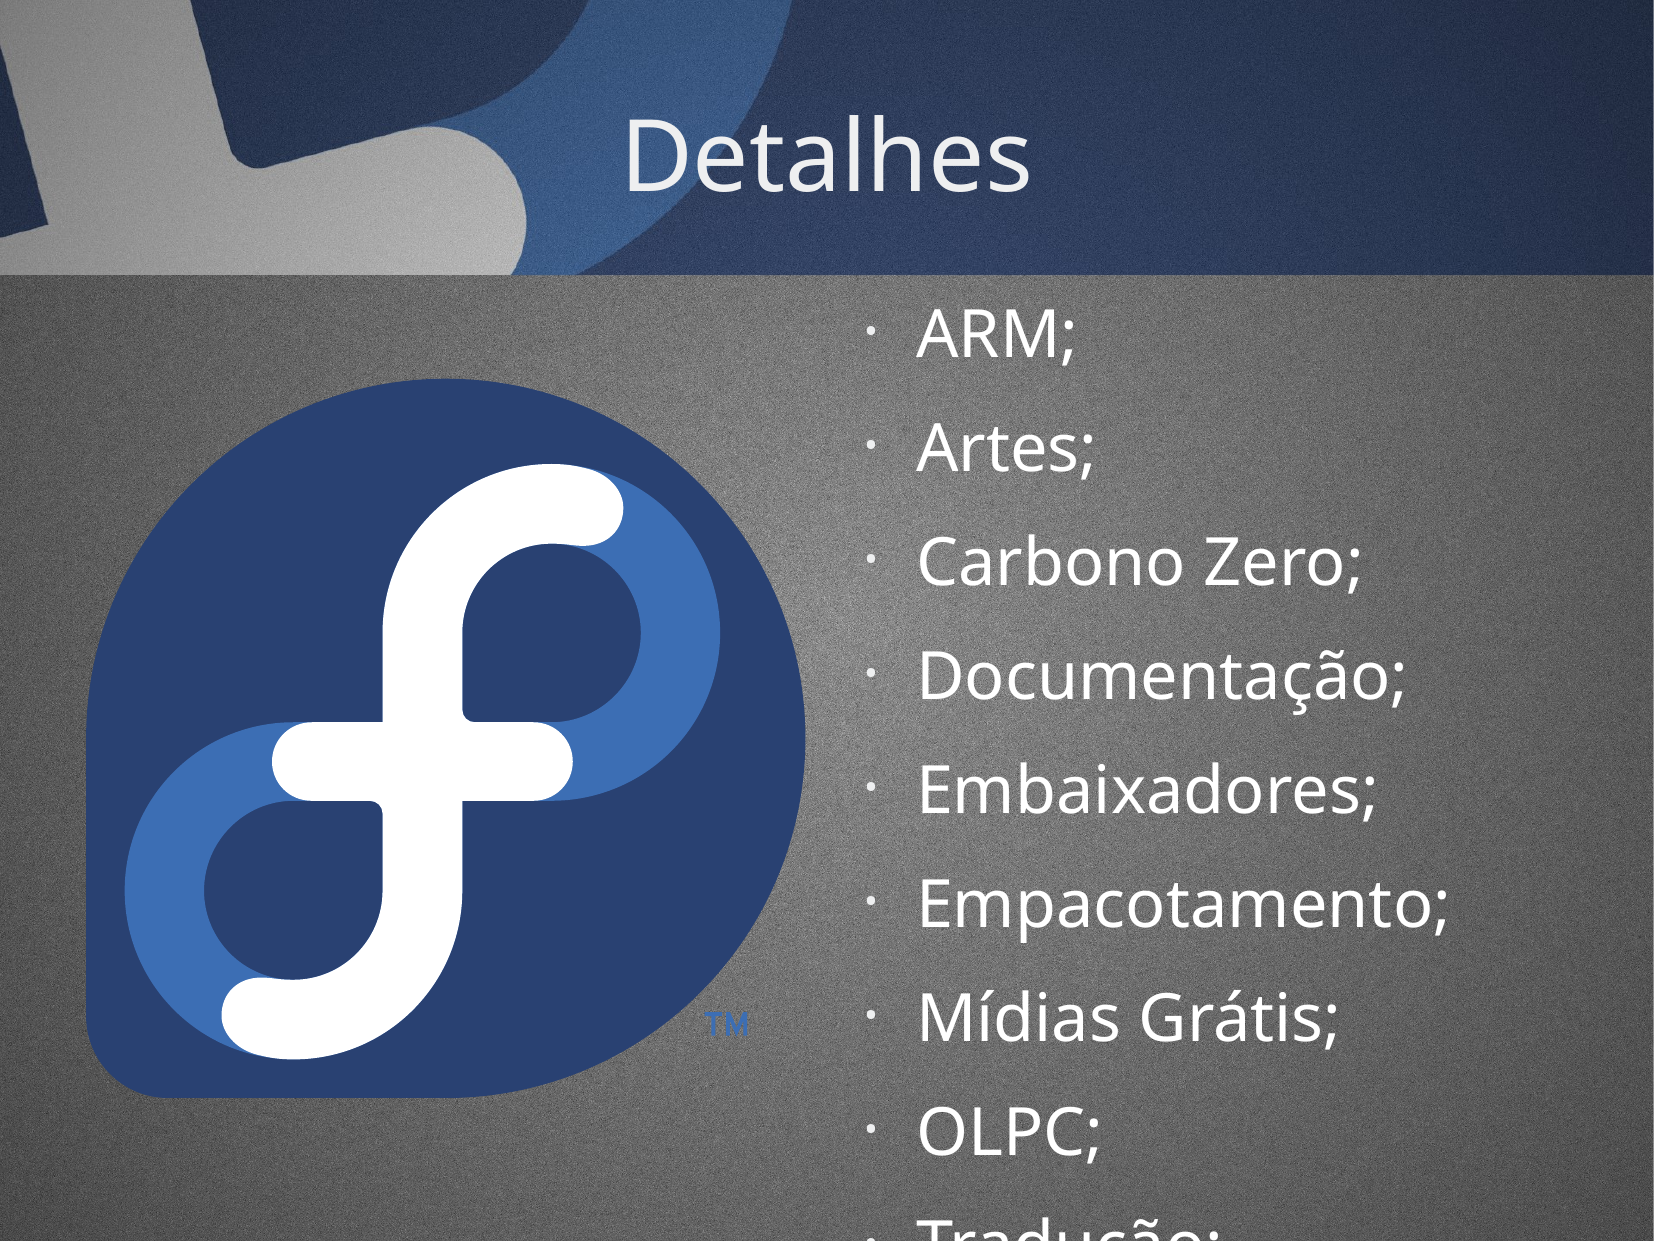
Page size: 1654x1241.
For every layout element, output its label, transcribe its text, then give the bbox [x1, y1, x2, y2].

list ARM; Artes; Carbono Zero; Documentação; Embaixadores; Empacotamento; Mídias Grátis; OLPC; Tradução; Website. [845, 290, 1572, 1194]
title Detalhes [82, 49, 1571, 257]
picture [0, 0, 1654, 1241]
picture [1025, 1236, 1041, 1241]
picture [1177, 1237, 1193, 1241]
